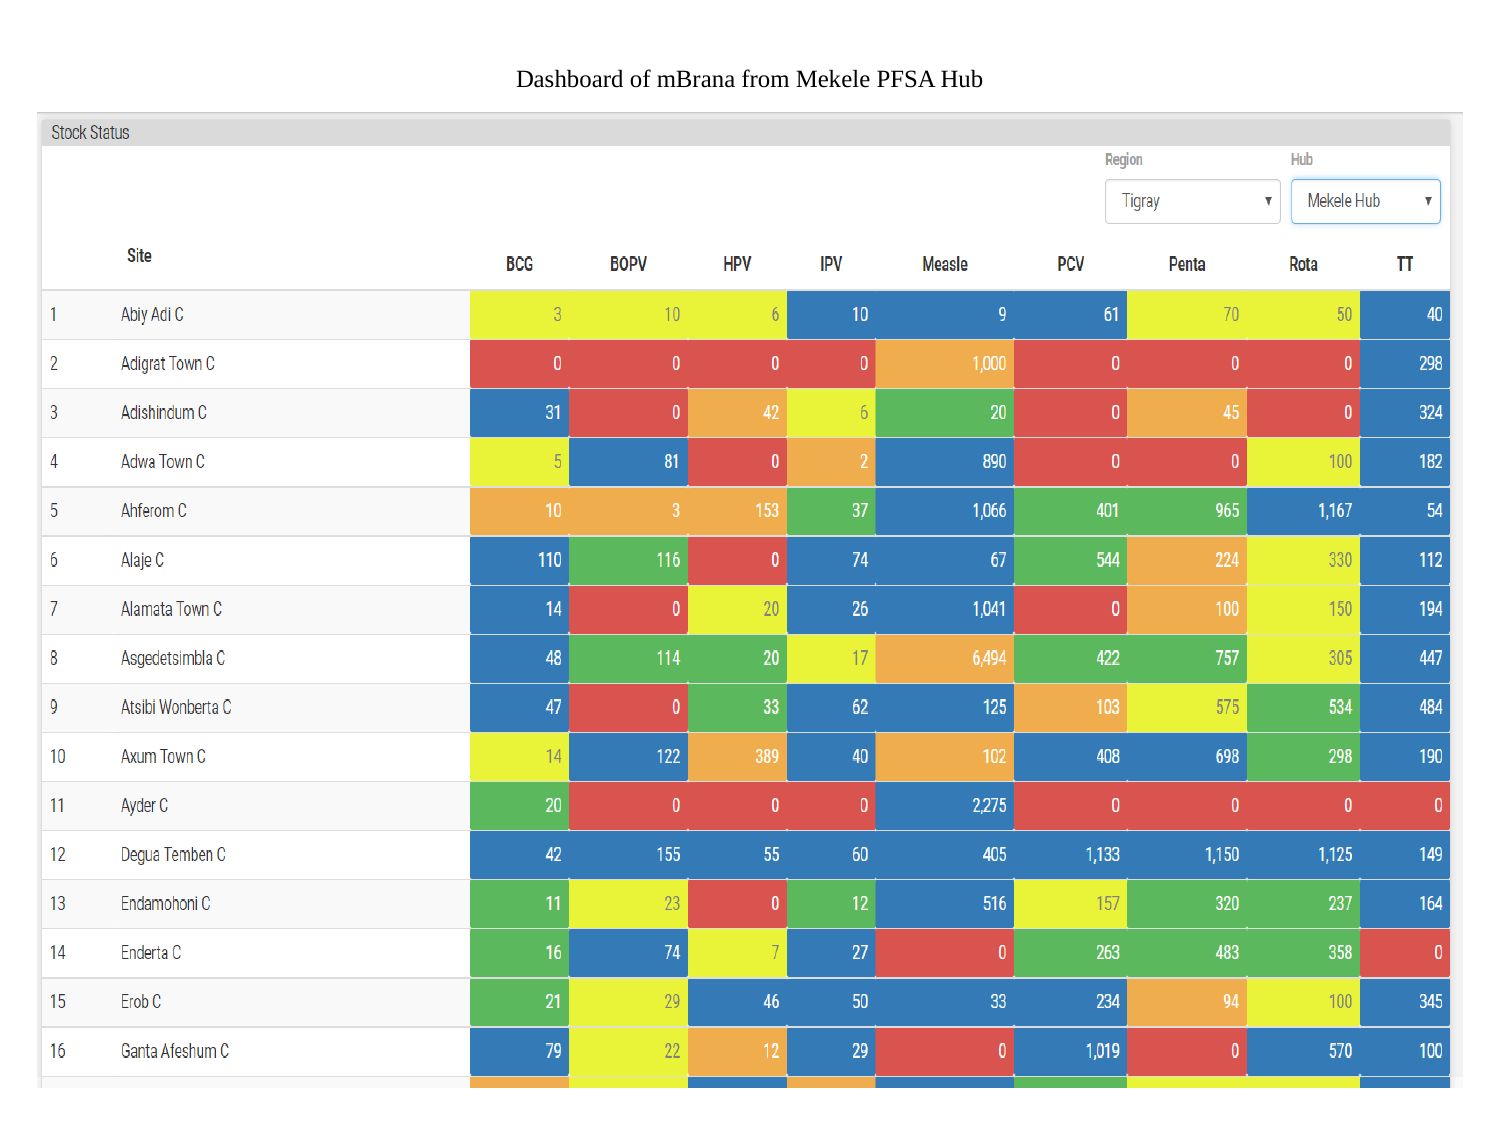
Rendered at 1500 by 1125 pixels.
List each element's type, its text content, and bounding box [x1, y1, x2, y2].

title Dashboard of mBrana from Mekele PFSA Hub [75, 24, 1425, 112]
picture [37, 112, 1463, 1088]
